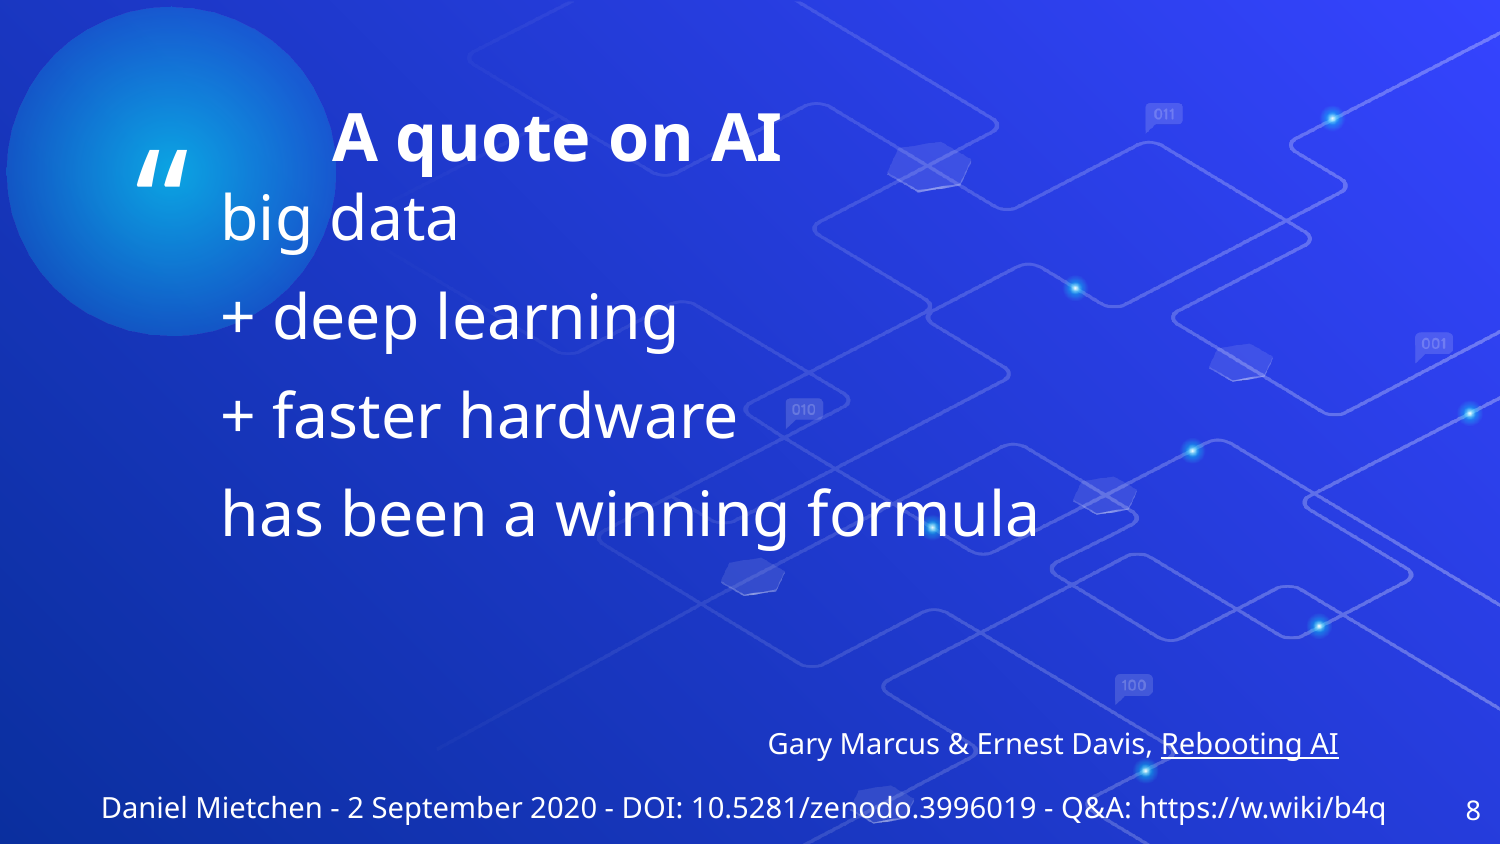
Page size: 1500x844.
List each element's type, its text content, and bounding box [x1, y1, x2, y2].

title A quote on AI [332, 33, 1320, 175]
slide_number 1 [1391, 779, 1482, 844]
text_box Daniel Mietchen - 2 September 2020 - DOI: 10.5281/zenodo.3996019 - Q&A: https://w.wiki/b4q [18, 774, 1471, 832]
picture [0, 0, 1500, 844]
text_box Gary Marcus & Ernest Davis, Rebooting AI [752, 710, 1384, 774]
list big data + deep learning + faster hardware has been a winning formula [220, 167, 1120, 584]
